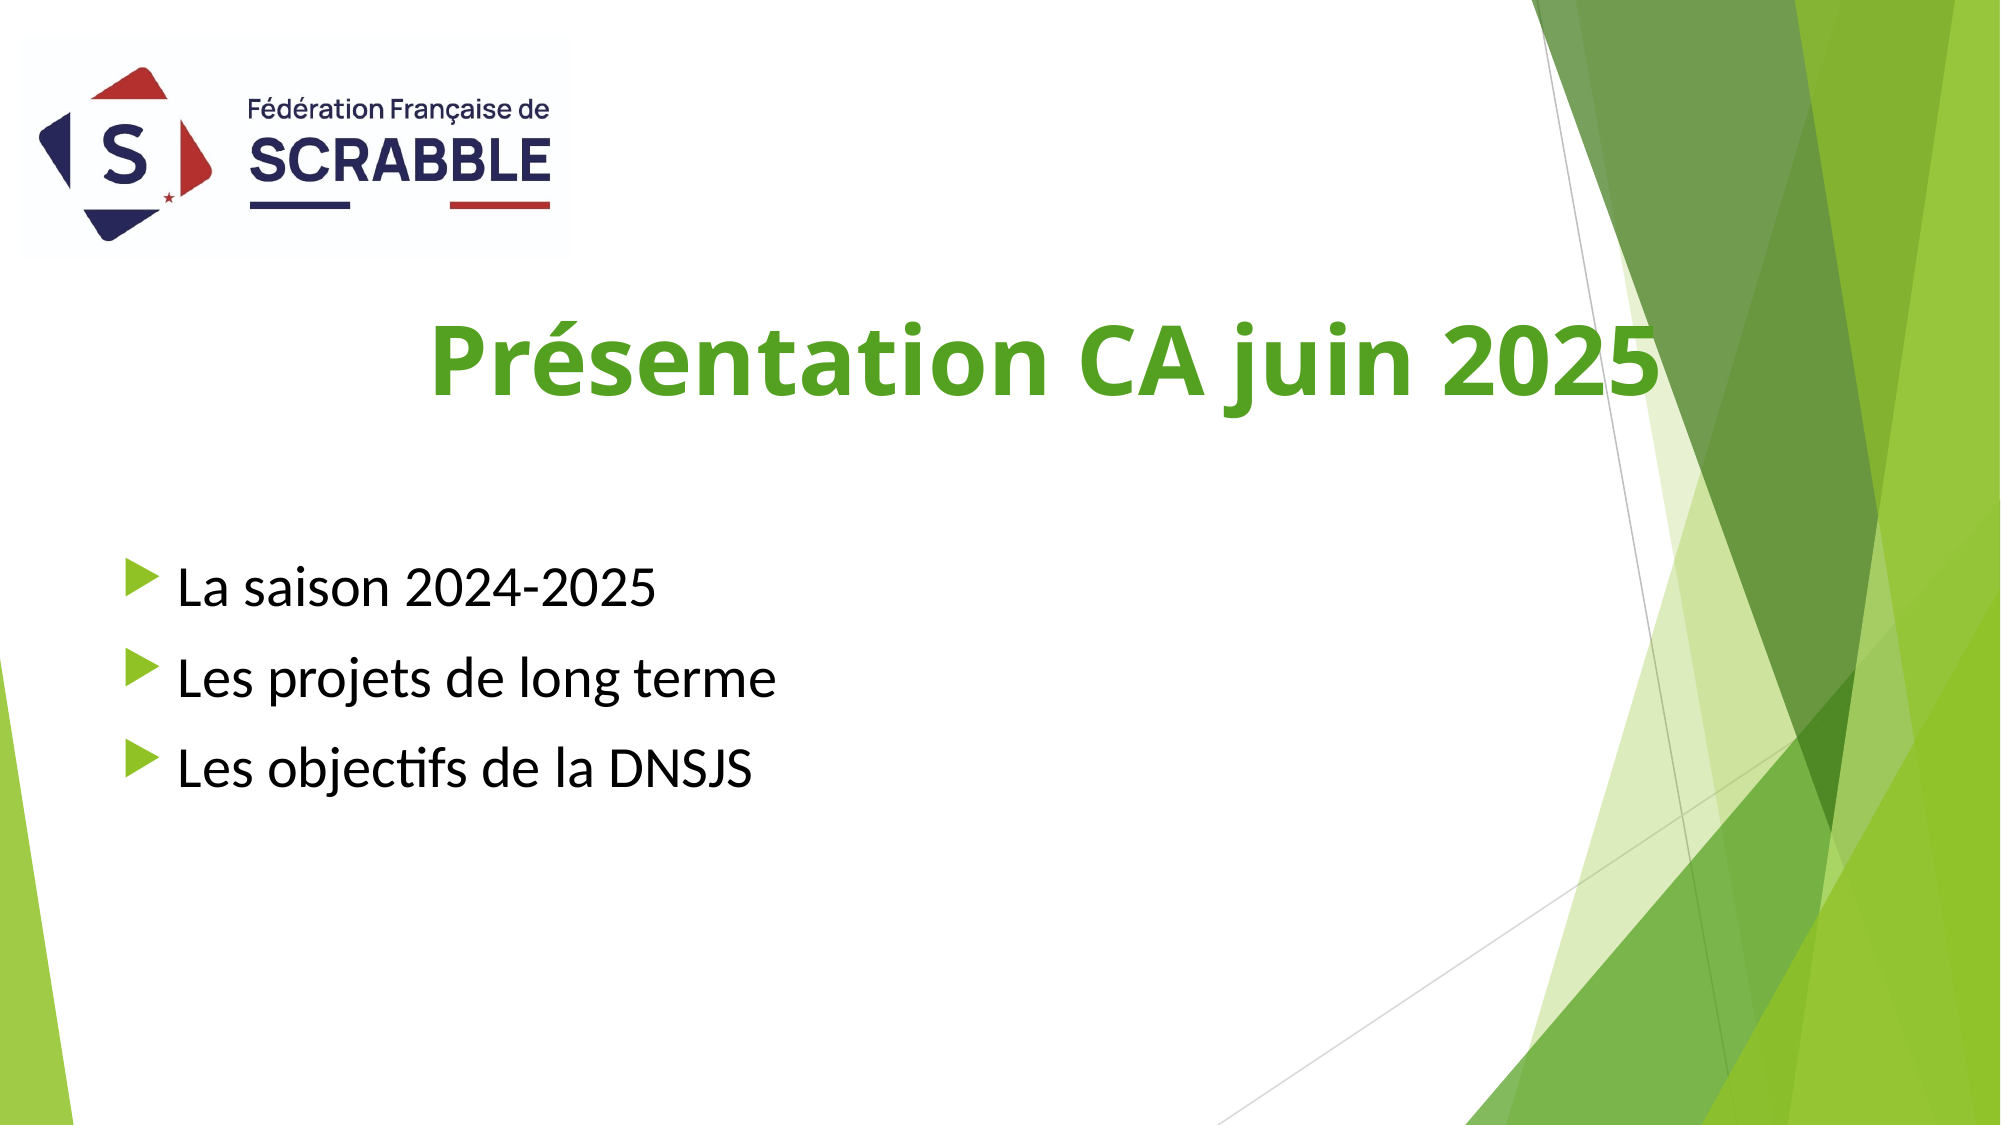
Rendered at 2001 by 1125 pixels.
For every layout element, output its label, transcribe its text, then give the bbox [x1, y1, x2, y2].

list La saison 2024-2025 Les projets de long terme Les objectifs de la DNSJS [106, 540, 1517, 1125]
title Présentation CA juin 2025 [412, 291, 1824, 508]
picture [20, 36, 570, 259]
